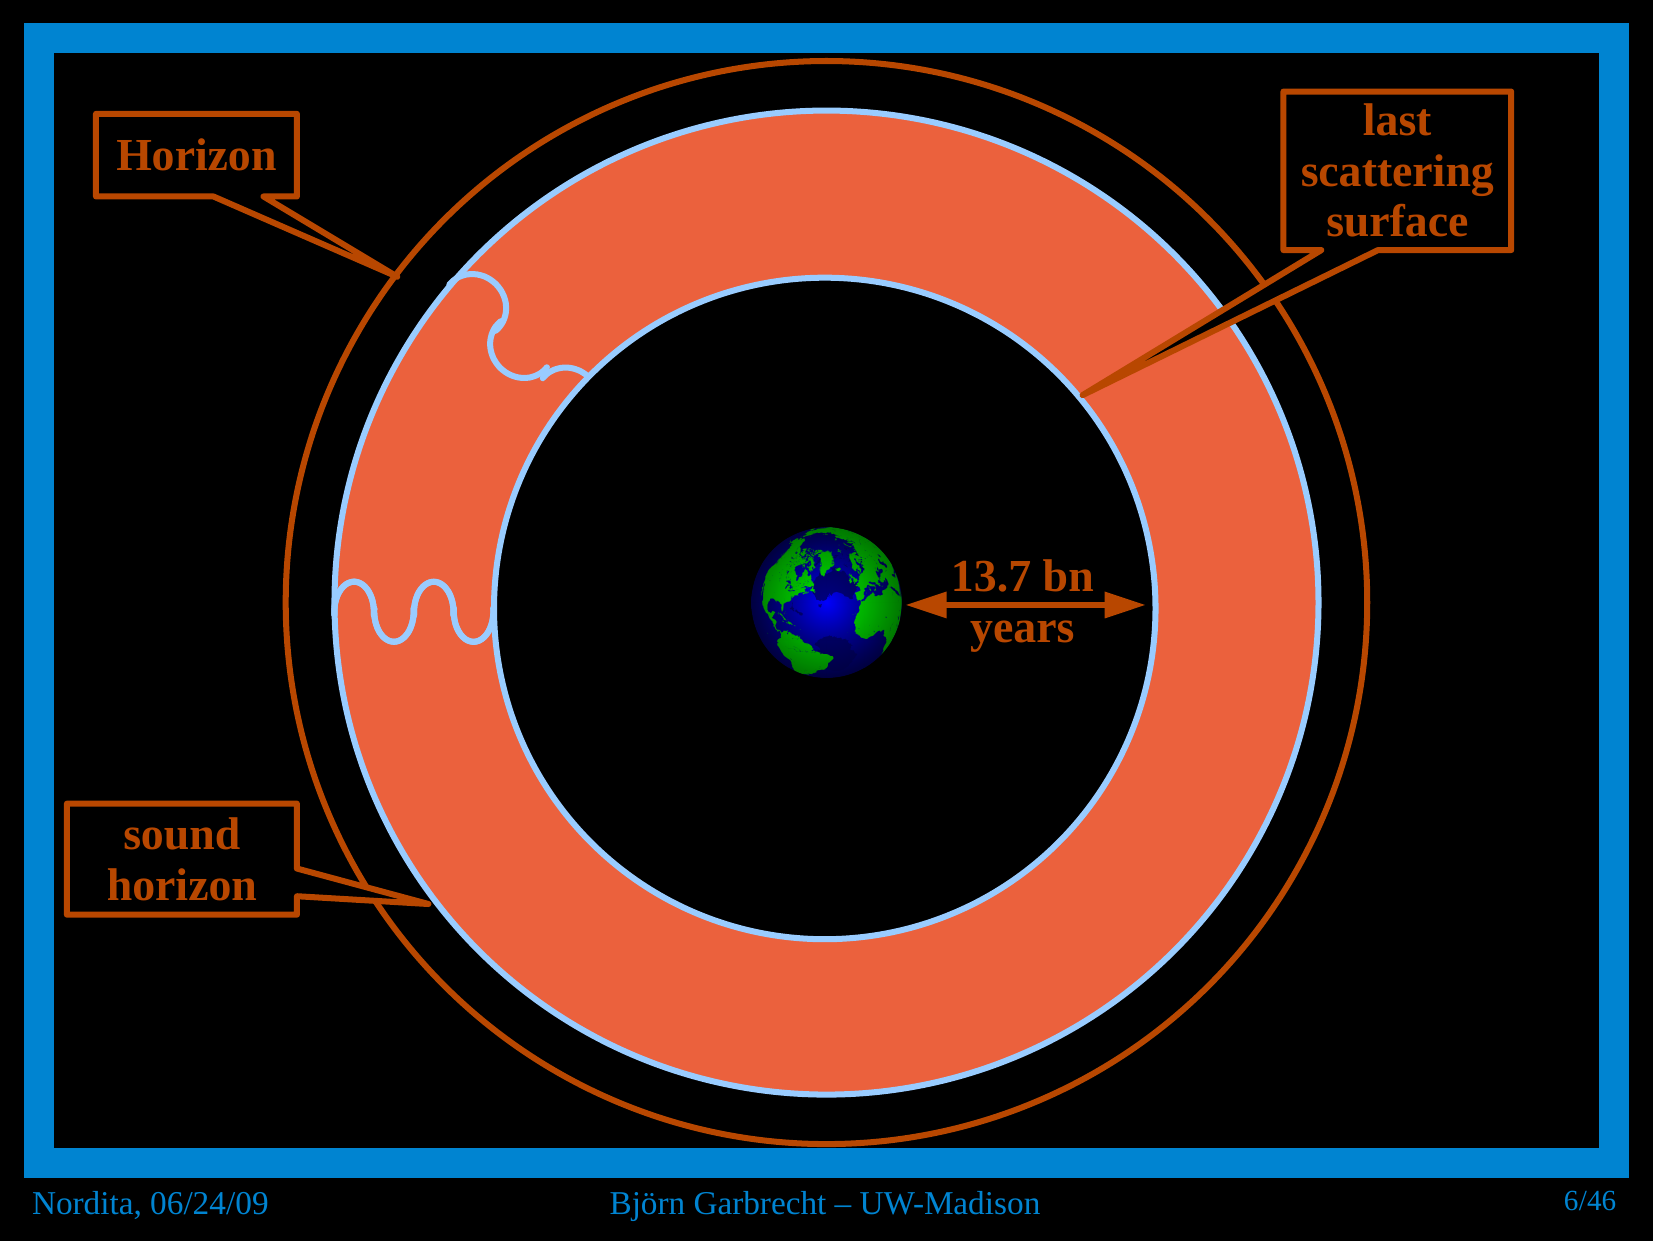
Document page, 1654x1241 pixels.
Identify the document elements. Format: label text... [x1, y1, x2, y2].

text_box [334, 110, 1319, 1095]
text_box last scattering surface [1082, 91, 1512, 396]
text_box Horizon [95, 113, 398, 277]
text_box 13.7 bn years [927, 543, 1118, 678]
picture [751, 527, 902, 678]
text_box sound horizon [66, 803, 429, 915]
